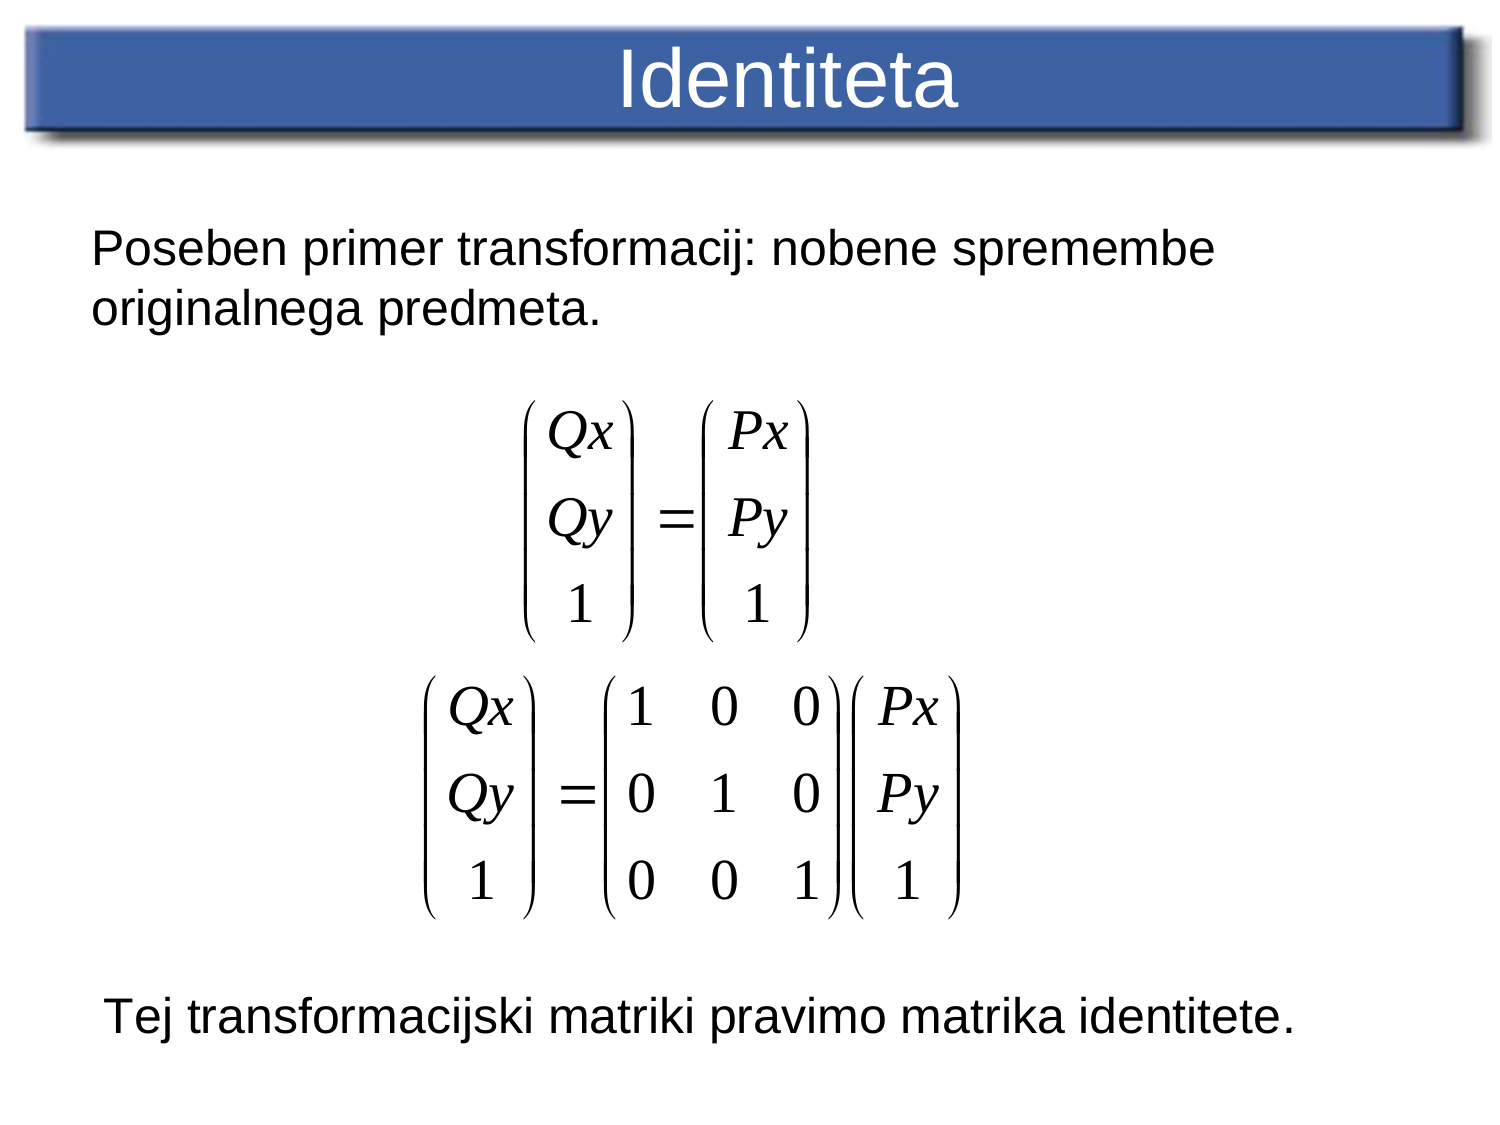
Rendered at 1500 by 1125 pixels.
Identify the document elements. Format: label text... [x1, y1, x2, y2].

chart [512, 387, 825, 656]
title Identiteta [155, 16, 1420, 132]
text_box Poseben primer transformacij: nobene spremembe originalnega predmeta. [76, 207, 1436, 344]
picture [23, 23, 1492, 151]
chart [412, 662, 979, 934]
text_box Tej transformacijski matriki pravimo matrika identitete. [89, 976, 1311, 1052]
